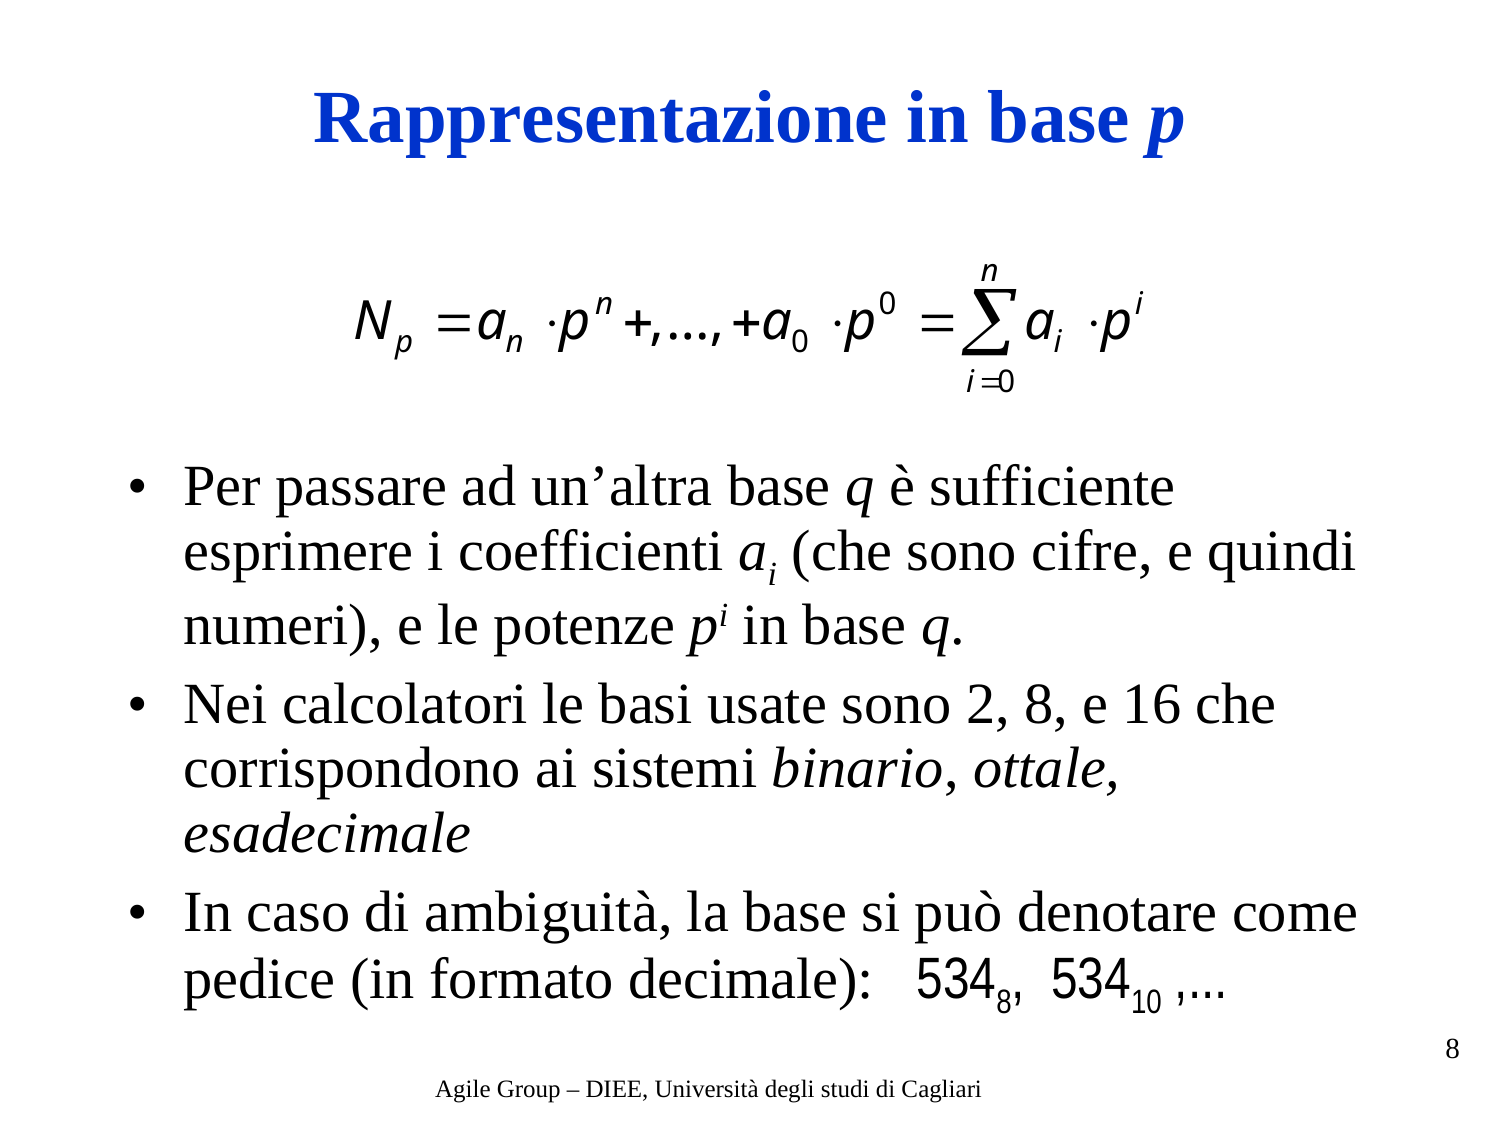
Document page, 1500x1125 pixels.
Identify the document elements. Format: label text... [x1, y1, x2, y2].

chart [351, 252, 1152, 397]
title Rappresentazione in base p [112, 36, 1388, 199]
list Per passare ad un’altra base q è sufficiente esprimere i coefficienti ai (che sono cifre, e quindi numeri), e le potenze pi in base q. Nei calcolatori le basi usate sono 2, 8, e 16 che corrispondono ai sistemi binario, ottale, esadecimale In caso di ambiguità, la base si può denotare come pedice (in formato decimale): 5348, 53410 ,... [112, 446, 1388, 1029]
